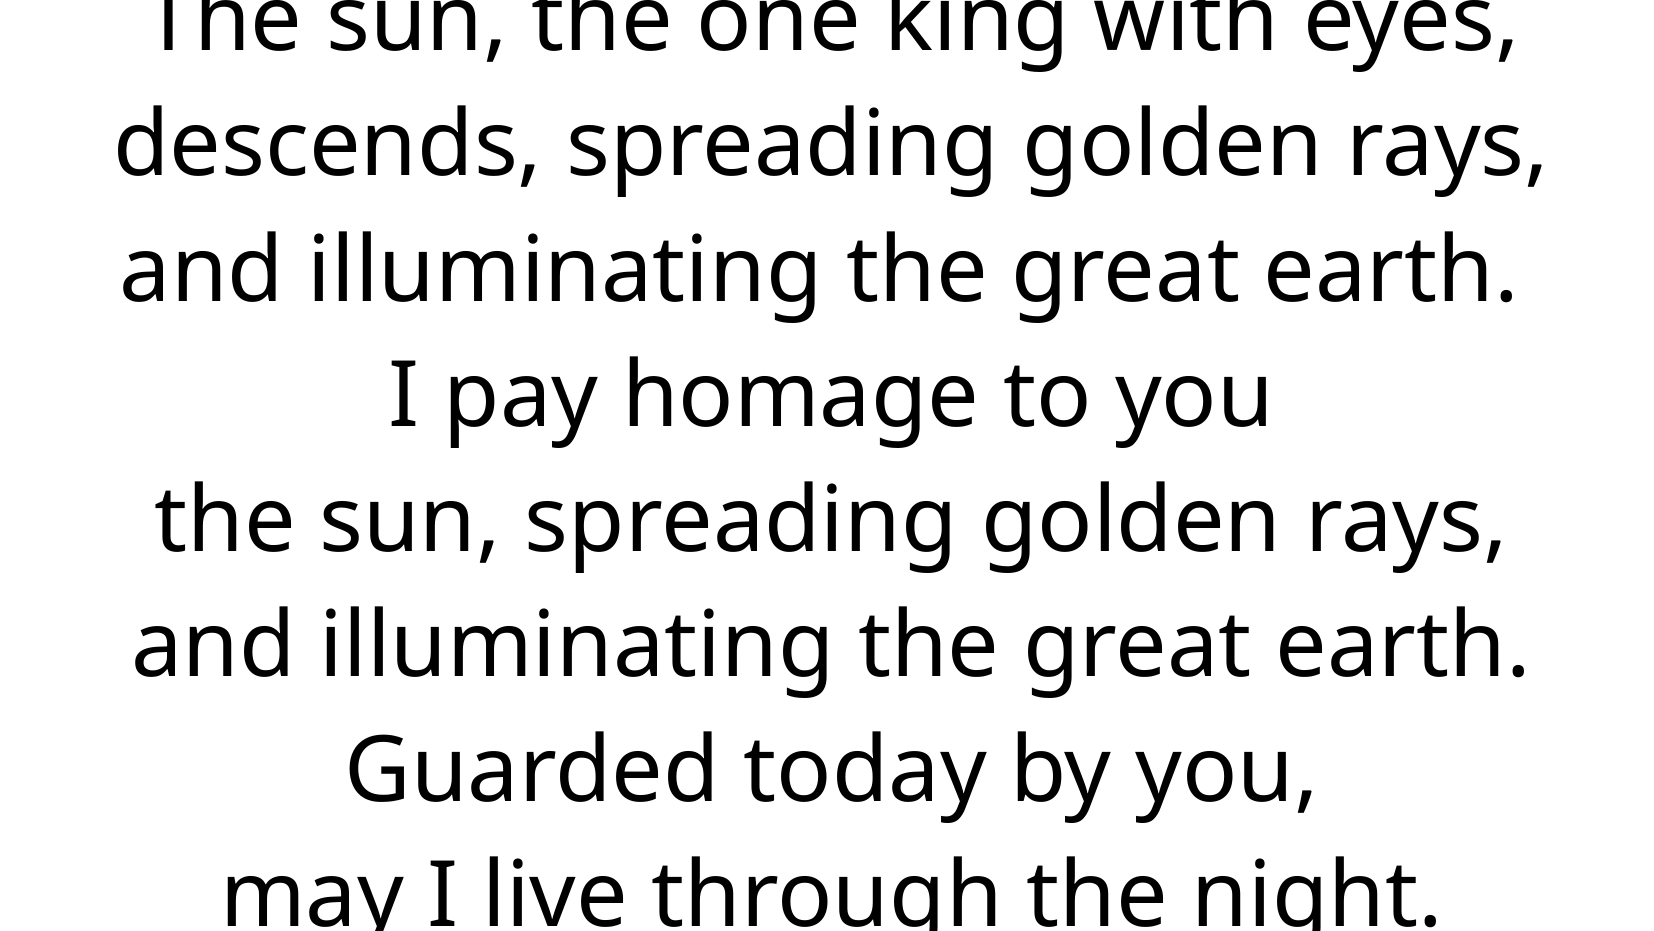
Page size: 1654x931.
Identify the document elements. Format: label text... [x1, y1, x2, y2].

subtitle The sun, the one king with eyes, descends, spreading golden rays, and illuminating the great earth. I pay homage to you the sun, spreading golden rays, and illuminating the great earth. Guarded today by you, may I live through the night. [87, 12, 1577, 894]
